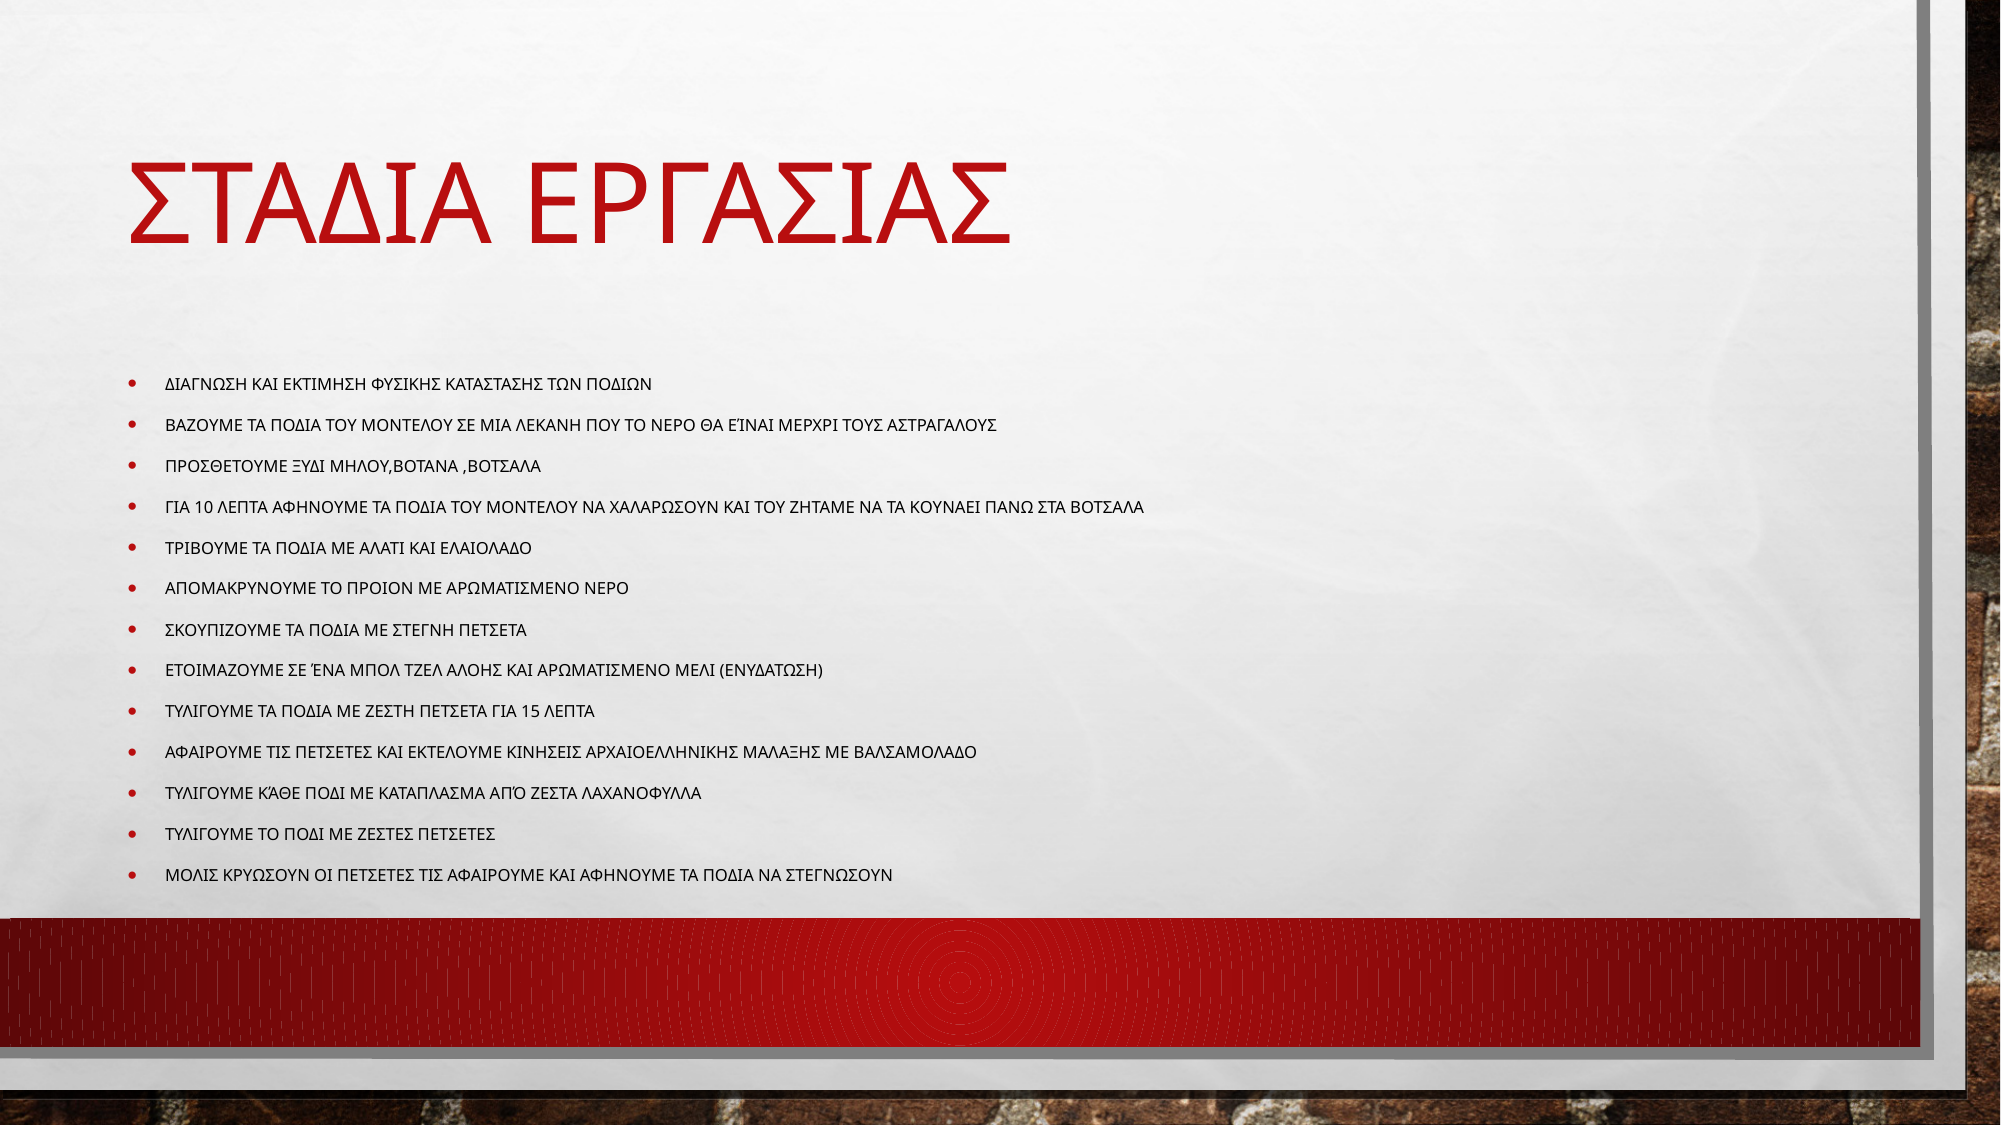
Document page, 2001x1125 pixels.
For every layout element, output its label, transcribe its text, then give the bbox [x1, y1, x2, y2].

list Διαγνωση και εκτιμηση φυσικησ καταστασησ των ποδιων Βαζουμε τα ποδια του μοντελου σε μια λεκανη που το νερο θα είναι μερχρι τους αστραγαλουσ Προσθετουμε ξυδι μηλου,βοτανα ,βοτσαλα Για 10 λεπτα αφηνουμε τα ποδια του μοντελου να χαλαρωσουν και του ζηταμε να τα κουναει πανω στα βοτσαλα Τριβουμε τα ποδια με αλατι και ελαιολαδο Απομακρυνουμε το προιον με αρωματισμενο νερο Σκουπιζουμε τα ποδια με στεγνη πετσετα Ετοιμαζουμε σε ένα μπολ τζελ αλοησ και αρωματισμενο μελι (ενυδατωση) Τυλιγουμε τα ποδια με ζεστη πετσετα για 15 λεπτα Αφαιρουμε τις πετσετεσ και εκτελουμε κινησεισ αρχαιοελληνικησ μαλαξησ με βαλσαμολαδο Τυλιγουμε κάθε ποδι με καταπλασμα από ζεστα λαχανοφυλλα Τυλιγουμε το ποδι με ζεστεσ πετσετεσ Μολισ κρυωσουν οι πετσετεσ τις αφαιρουμε και αφηνουμε τα ποδια να στεγνωσουν [112, 338, 1818, 921]
title Σταδια εργασιασ [112, 112, 1819, 302]
